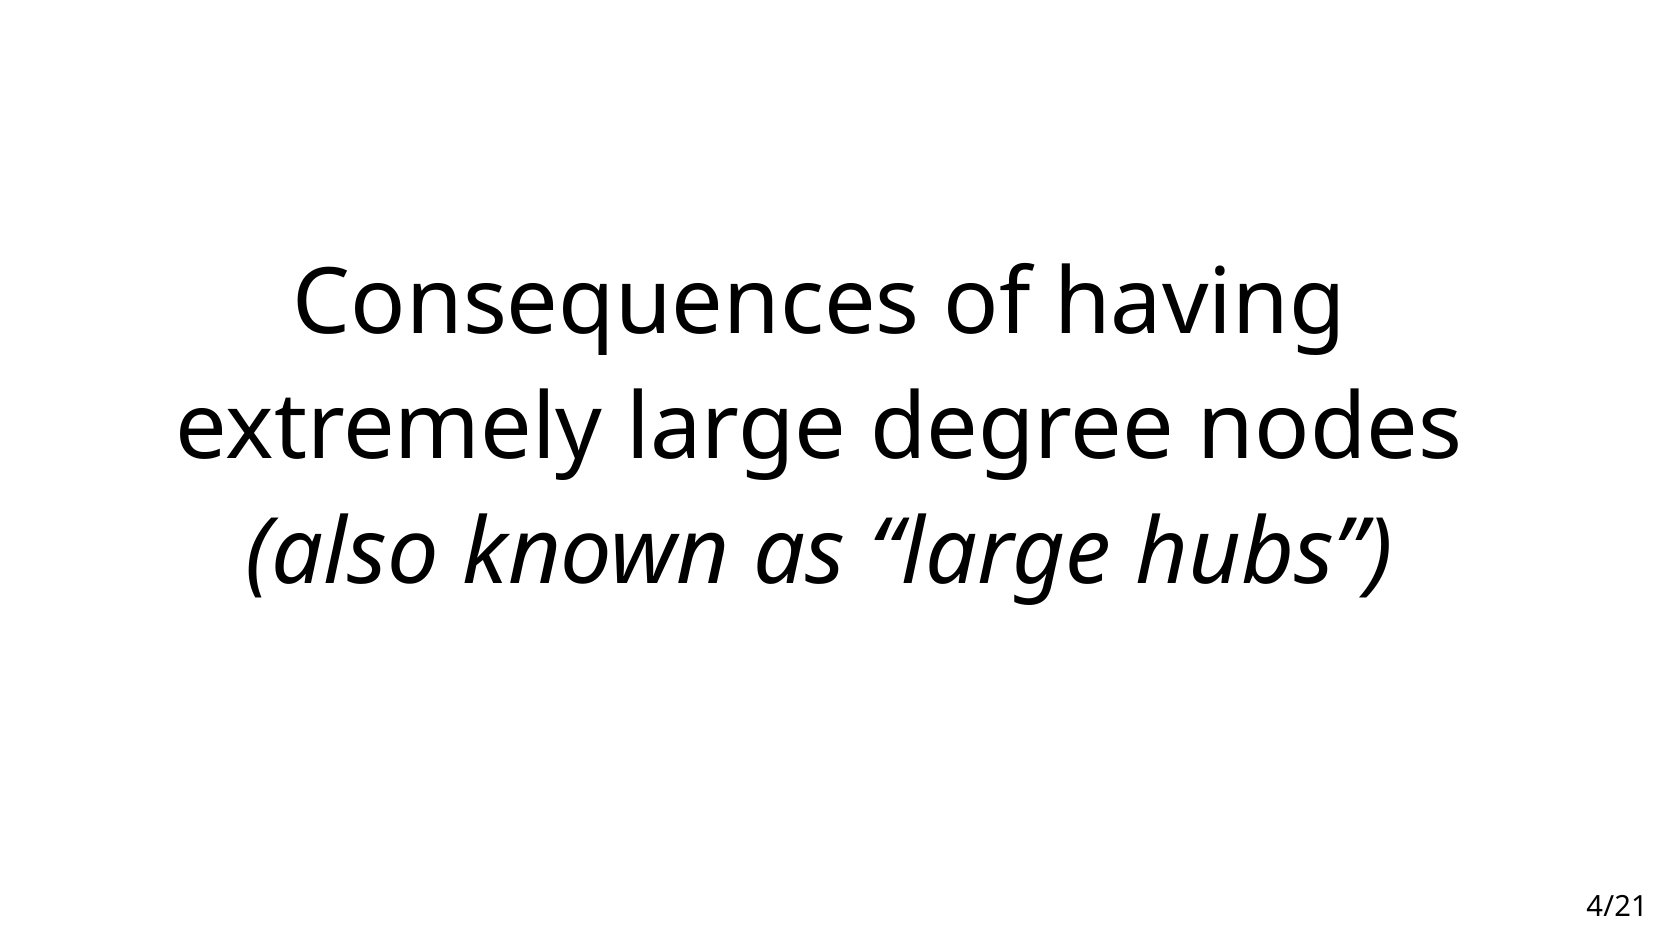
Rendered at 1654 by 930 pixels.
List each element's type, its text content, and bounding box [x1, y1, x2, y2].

title Consequences of having extremely large degree nodes (also known as “large hubs”) [75, 229, 1564, 617]
